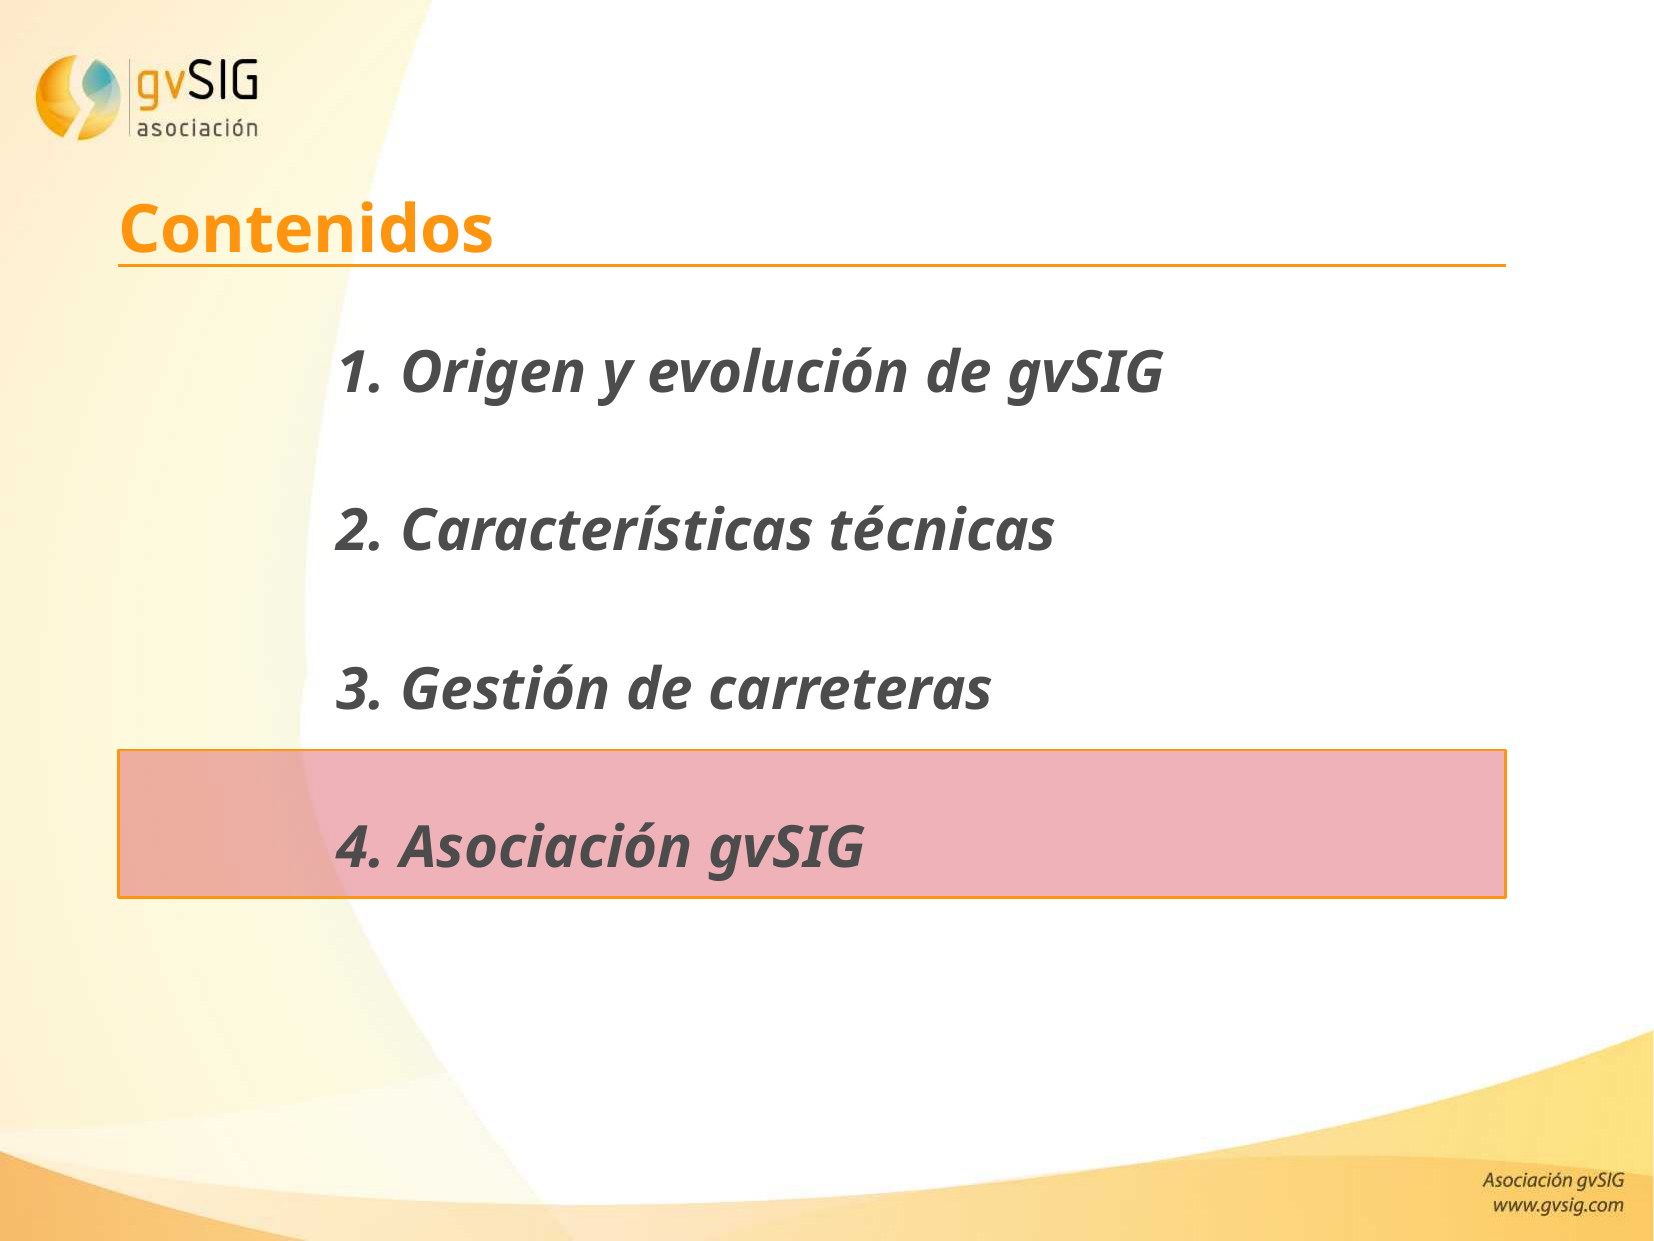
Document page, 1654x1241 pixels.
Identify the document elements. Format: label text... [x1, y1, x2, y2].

title Contenidos [118, 177, 1607, 276]
text_box [118, 750, 336, 898]
title 1. Origen y evolución de gvSIG 2. Características técnicas 3. Gestión de carreteras 4. Asociación gvSIG [336, 381, 1300, 992]
text_box [1300, 750, 1506, 898]
picture [0, 0, 1654, 1241]
